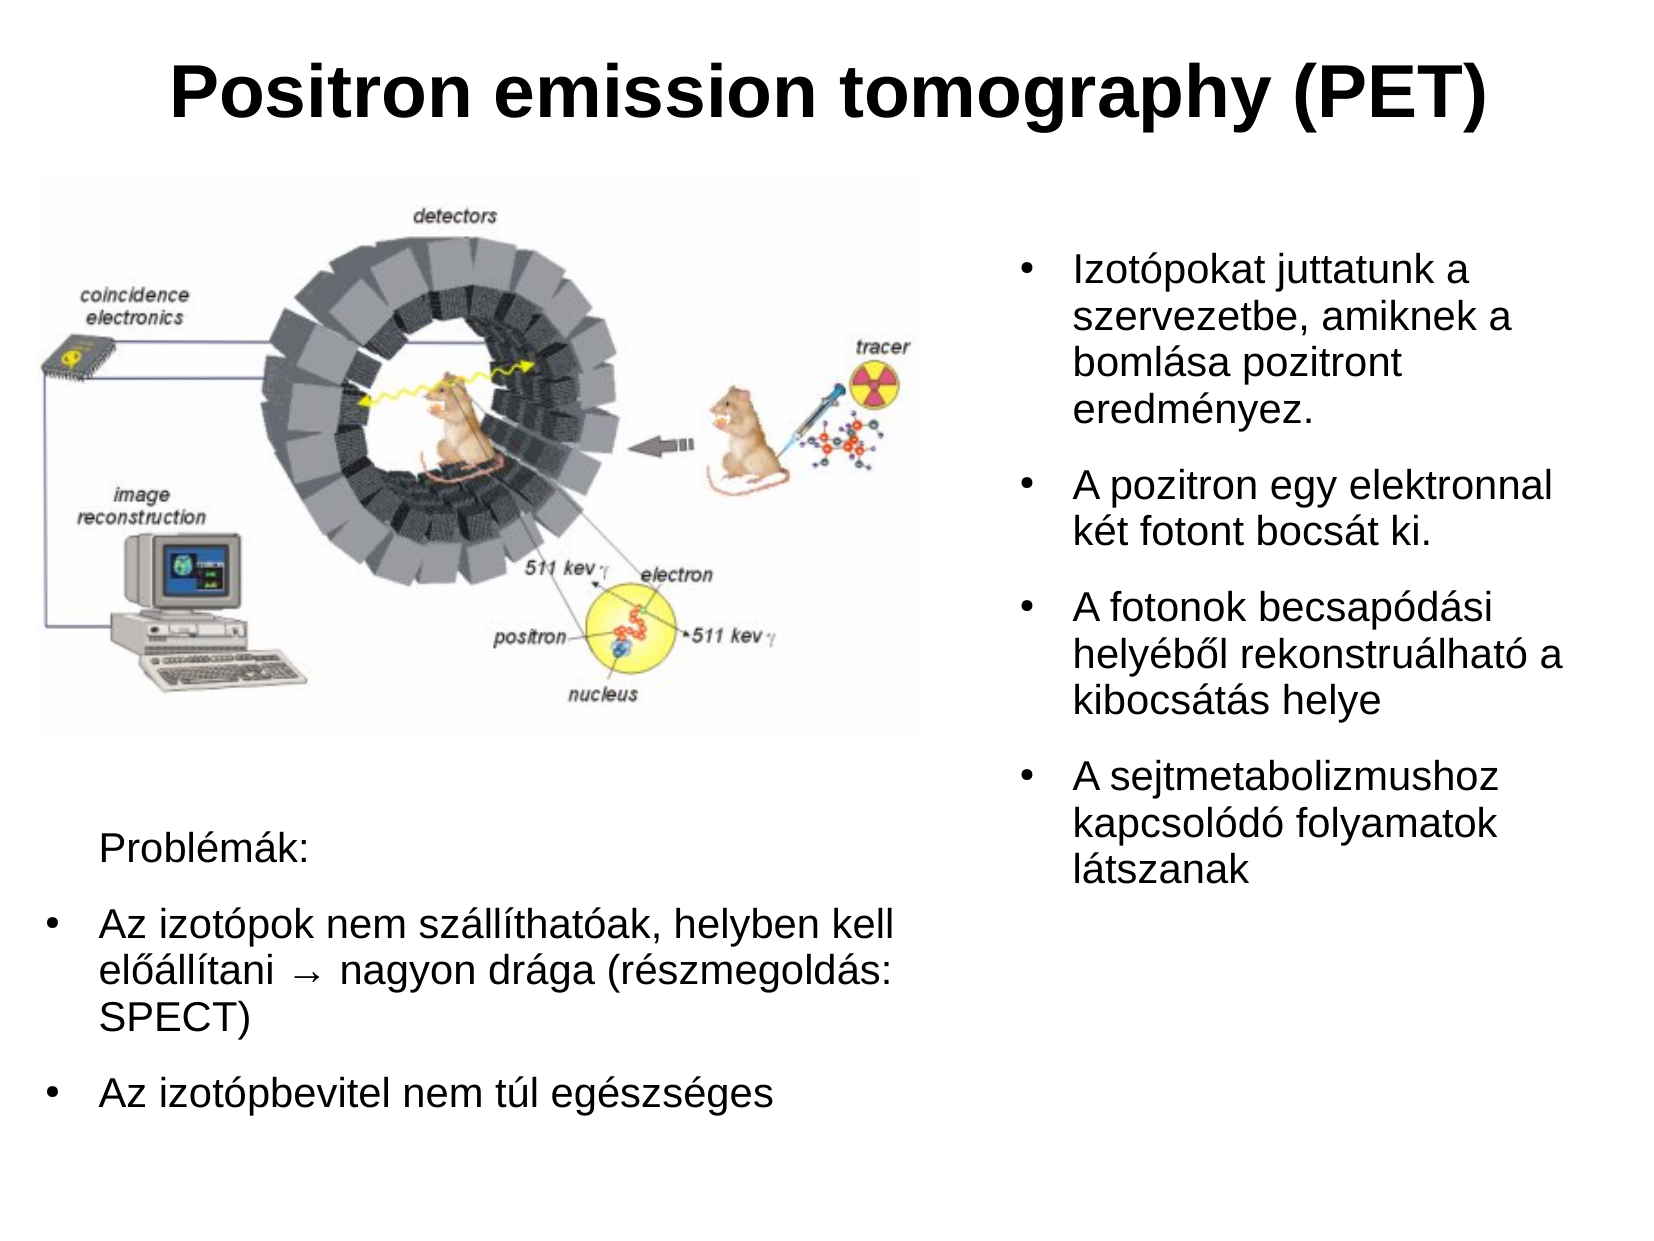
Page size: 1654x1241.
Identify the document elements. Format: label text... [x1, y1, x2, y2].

picture [37, 176, 920, 740]
text_box Positron emission tomography (PET) [154, 42, 1503, 154]
list Izotópokat juttatunk a szervezetbe, amiknek a bomlása pozitront eredményez. A pozitron egy elektronnal két fotont bocsát ki. A fotonok becsapódási helyéből rekonstruálható a kibocsátás helye A sejtmetabolizmushoz kapcsolódó folyamatok látszanak [1001, 245, 1571, 1115]
list Problémák: Az izotópok nem szállíthatóak, helyben kell előállítani → nagyon drága (részmegoldás: SPECT) Az izotópbevitel nem túl egészséges [27, 824, 1009, 1226]
